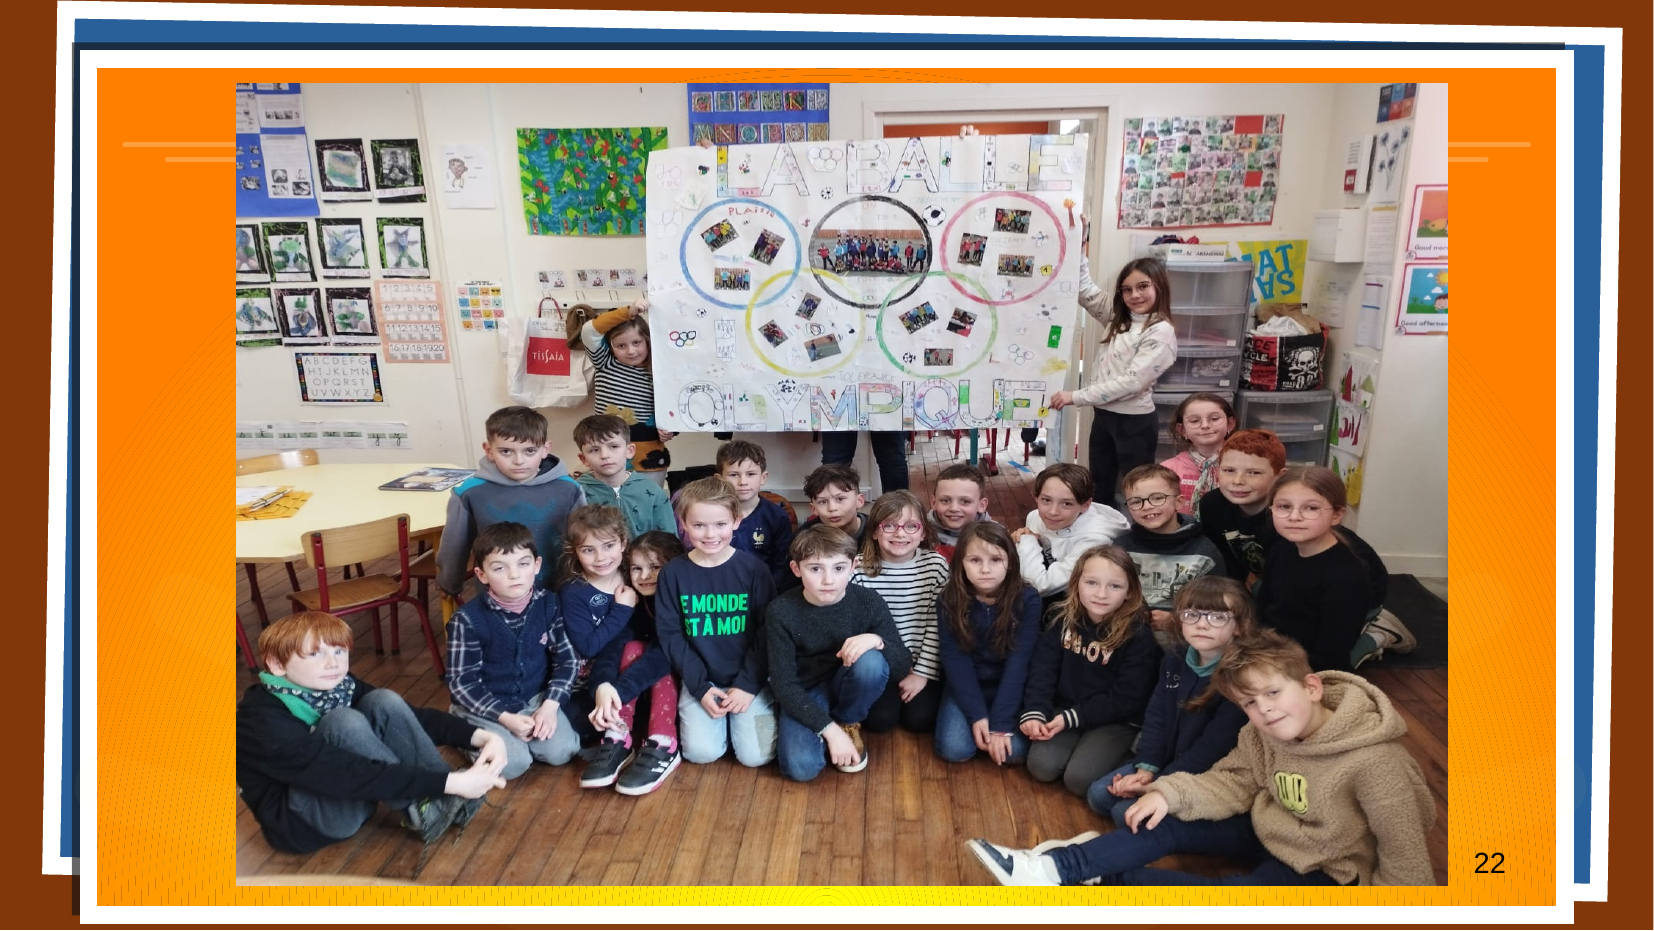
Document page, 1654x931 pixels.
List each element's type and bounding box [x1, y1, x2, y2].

picture [236, 83, 1448, 886]
